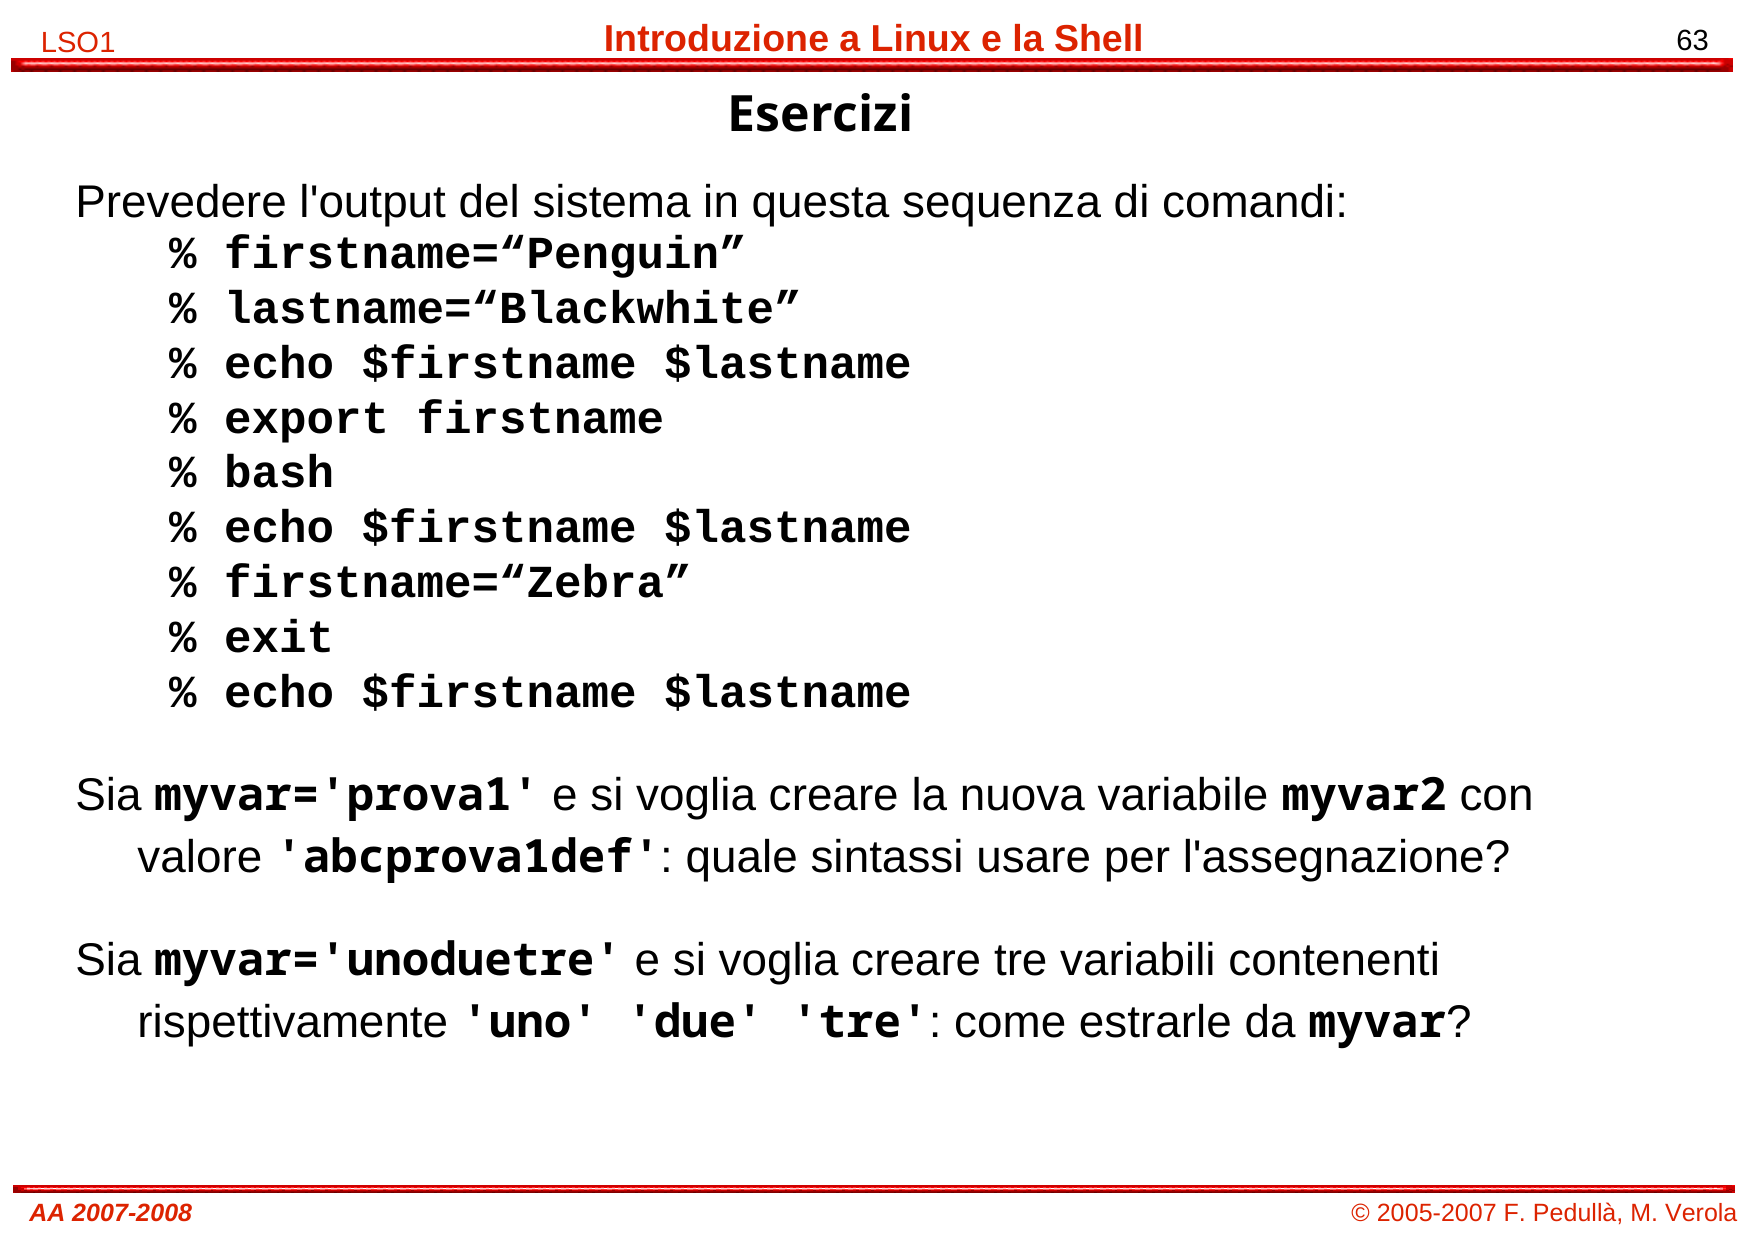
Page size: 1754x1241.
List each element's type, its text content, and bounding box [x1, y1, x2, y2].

title Esercizi [696, 66, 945, 162]
picture [11, 58, 1733, 72]
picture [13, 1185, 1735, 1193]
list Prevedere l'output del sistema in questa sequenza di comandi: % firstname=“Penguin” % lastname=“Blackwhite” % echo $firstname $lastname % export firstname % bash % echo $firstname $lastname % firstname=“Zebra” % exit % echo $firstname $lastname Sia myvar='prova1' e si voglia creare la nuova variabile myvar2 con valore 'abcprova1def': quale sintassi usare per l'assegnazione? Sia myvar='unoduetre' e si voglia creare tre variabili contenenti rispettivamente 'uno' 'due' 'tre': come estrarle da myvar? [60, 165, 1604, 1072]
